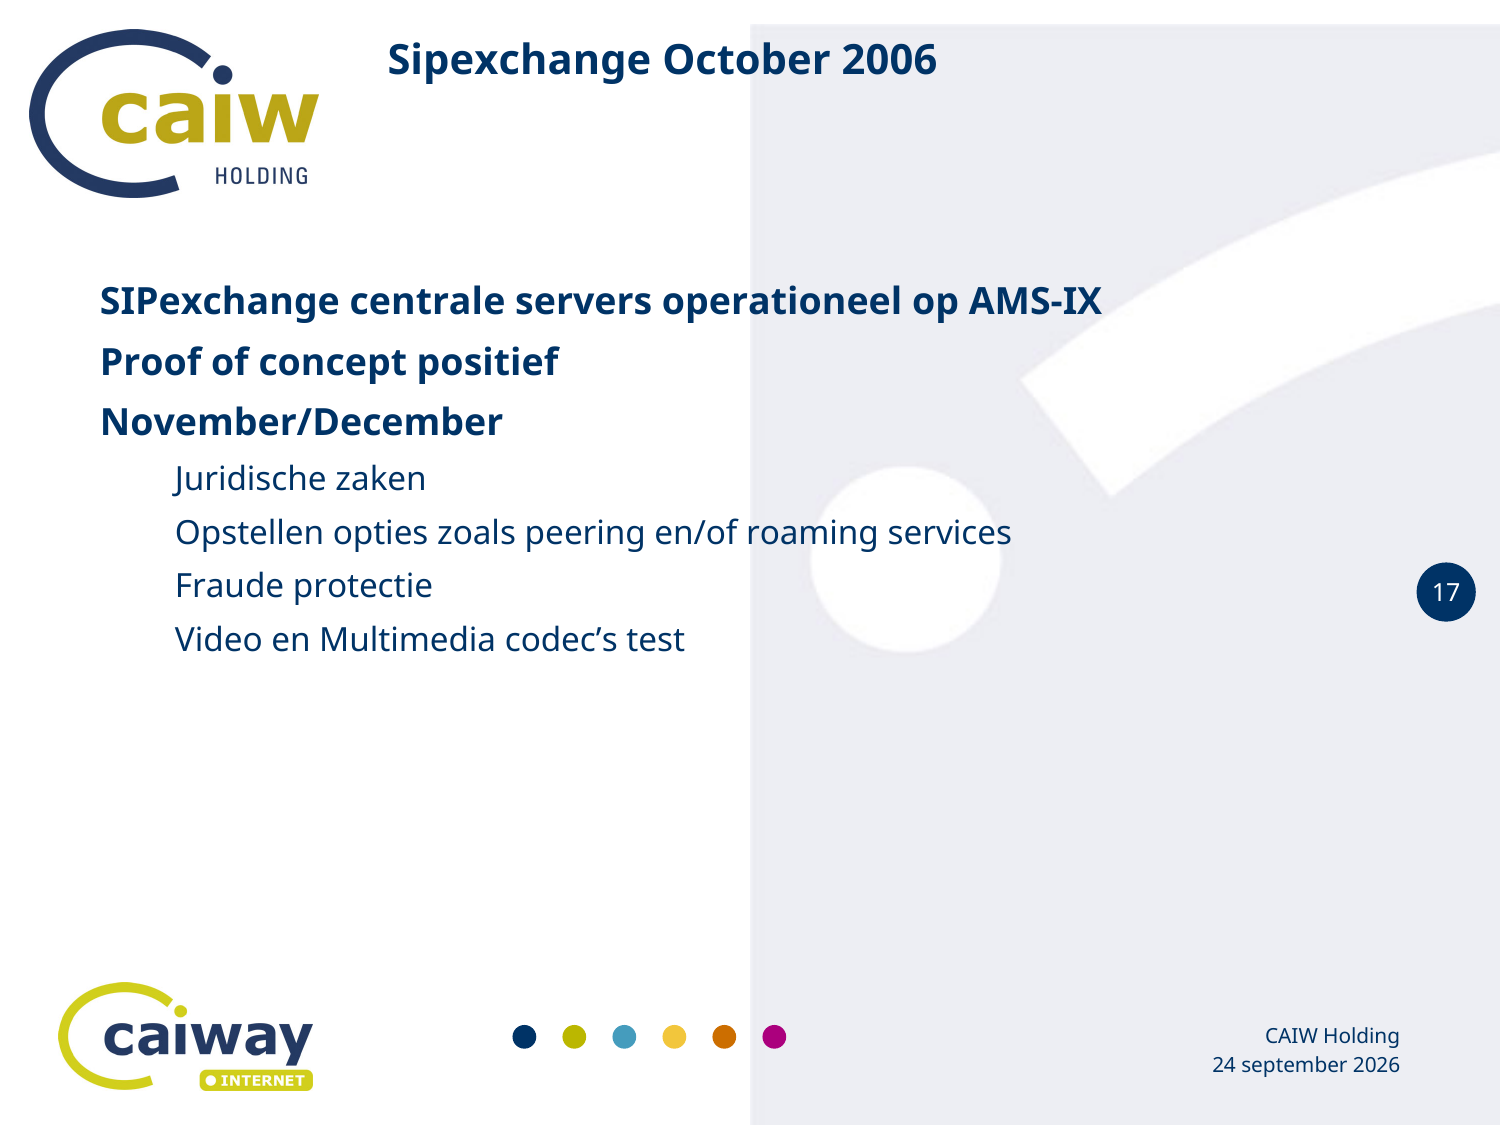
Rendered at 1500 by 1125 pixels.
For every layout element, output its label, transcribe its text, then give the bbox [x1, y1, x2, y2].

picture [750, 24, 1500, 1125]
title Sipexchange October 2006 [387, 29, 1400, 230]
picture [58, 982, 313, 1091]
list SIPexchange centrale servers operationeel op AMS-IX Proof of concept positief November/December Juridische zaken Opstellen opties zoals peering en/of roaming services Fraude protectie Video en Multimedia codec’s test [99, 275, 1401, 938]
picture [29, 29, 319, 198]
